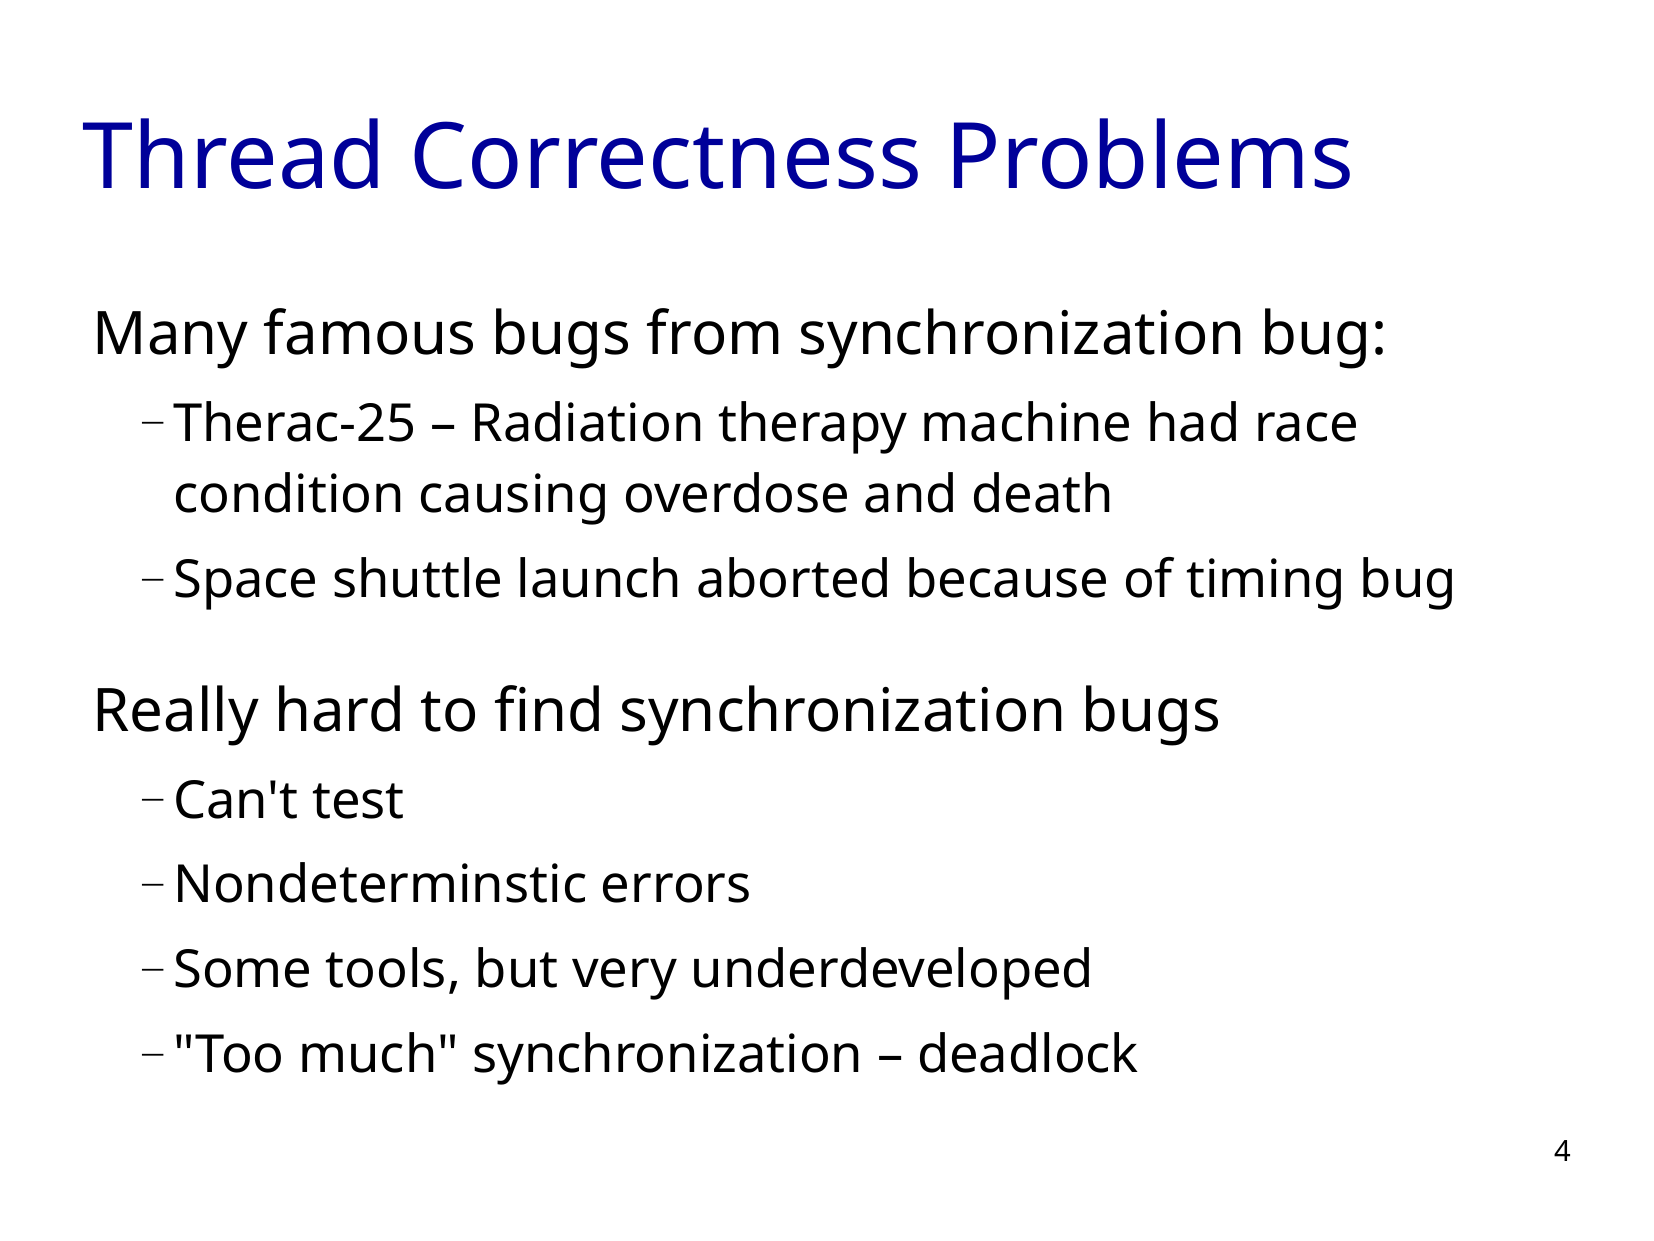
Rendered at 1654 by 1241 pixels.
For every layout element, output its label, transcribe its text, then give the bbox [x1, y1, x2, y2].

title Thread Correctness Problems [82, 49, 1571, 257]
list Many famous bugs from synchronization bug: Therac-25 – Radiation therapy machine had race condition causing overdose and death Space shuttle launch aborted because of timing bug Really hard to find synchronization bugs Can't test Nondeterminstic errors Some tools, but very underdeveloped "Too much" synchronization – deadlock [60, 290, 1571, 1096]
